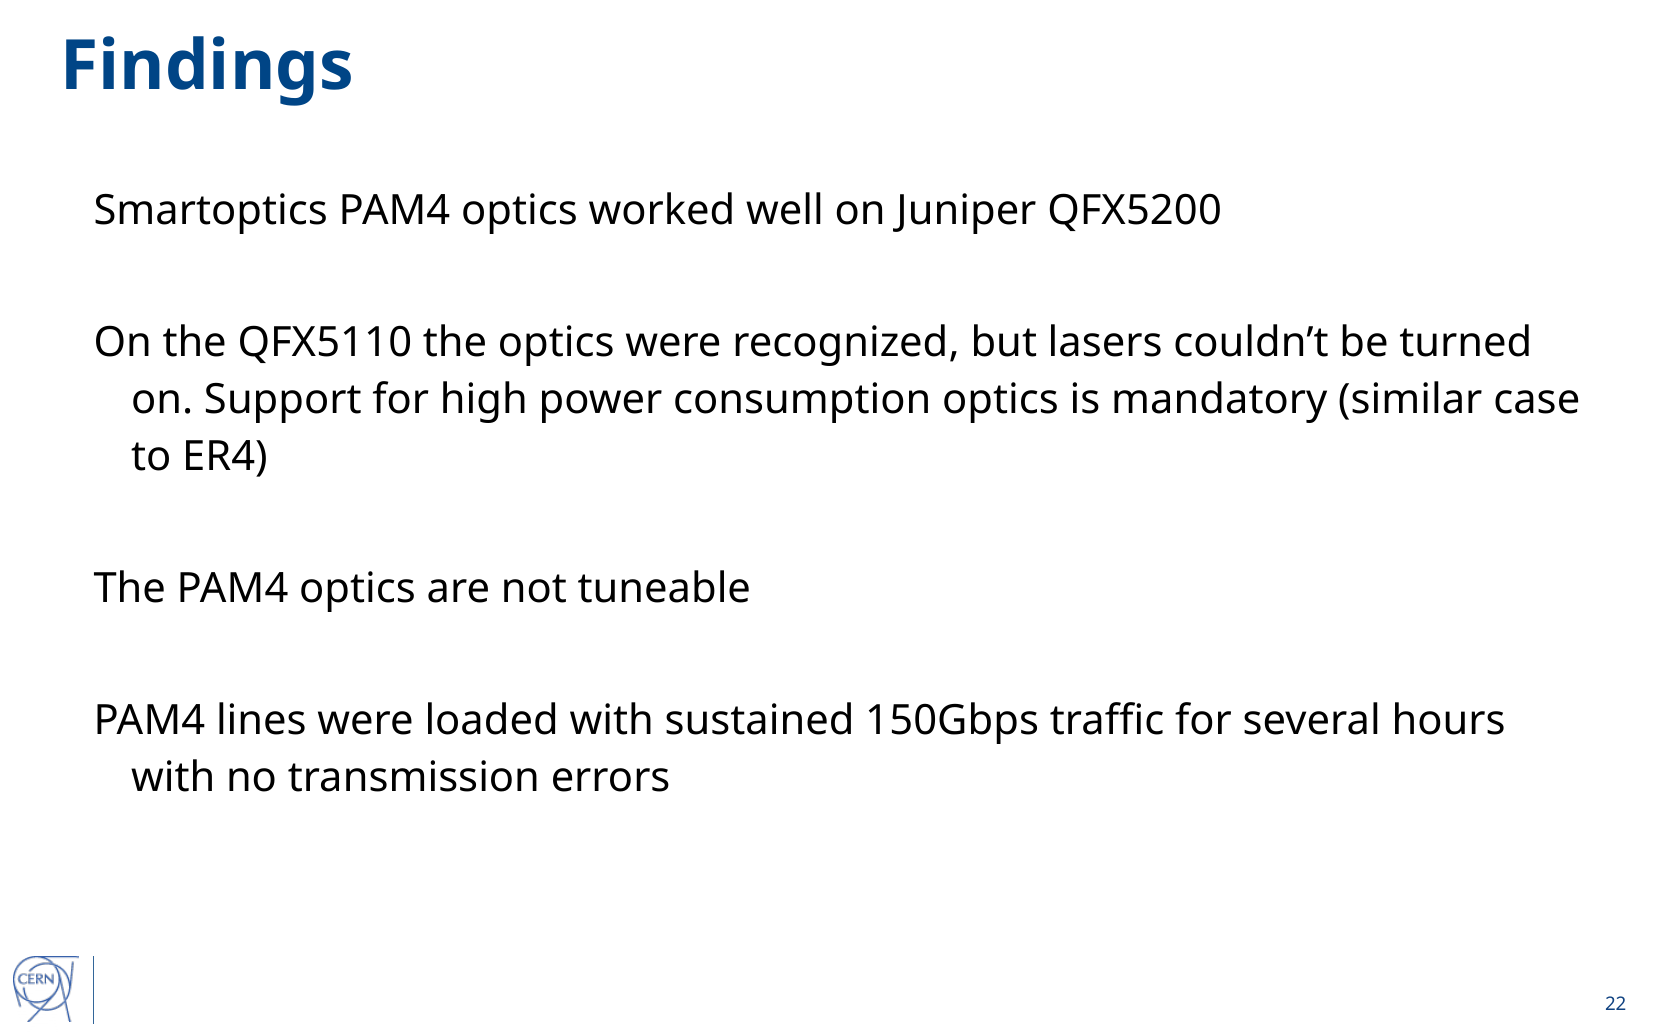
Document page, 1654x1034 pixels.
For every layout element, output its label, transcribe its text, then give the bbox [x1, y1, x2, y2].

picture [13, 956, 78, 1032]
title Findings [60, 0, 1528, 138]
text_box Smartoptics PAM4 optics worked well on Juniper QFX5200 On the QFX5110 the optics were recognized, but lasers couldn’t be turned on. Support for high power consumption optics is mandatory (similar case to ER4) The PAM4 optics are not tuneable PAM4 lines were loaded with sustained 150Gbps traffic for several hours with no transmission errors [78, 172, 1606, 1034]
